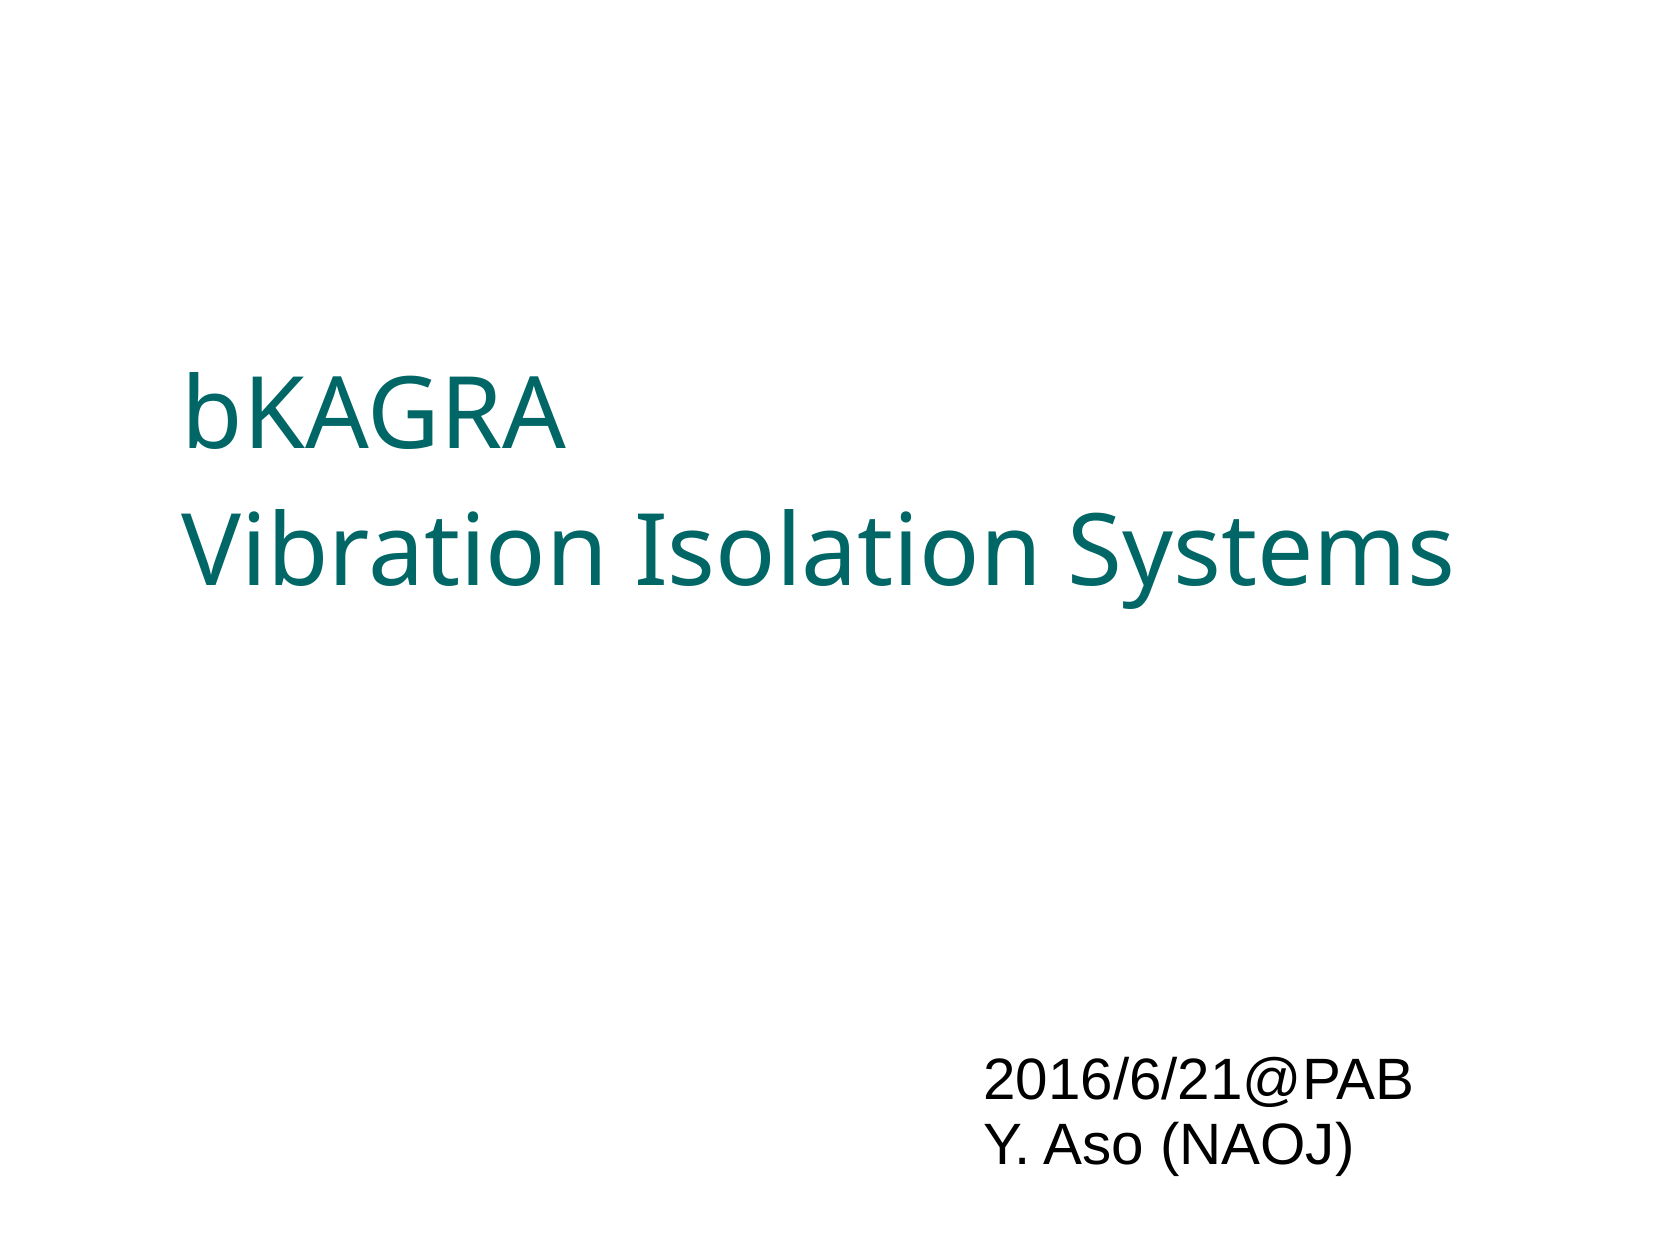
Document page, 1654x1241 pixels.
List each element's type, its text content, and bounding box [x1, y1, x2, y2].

text_box 2016/6/21@PAB Y. Aso (NAOJ) [968, 1039, 1645, 1185]
text_box bKAGRA Vibration Isolation Systems [167, 334, 1542, 597]
